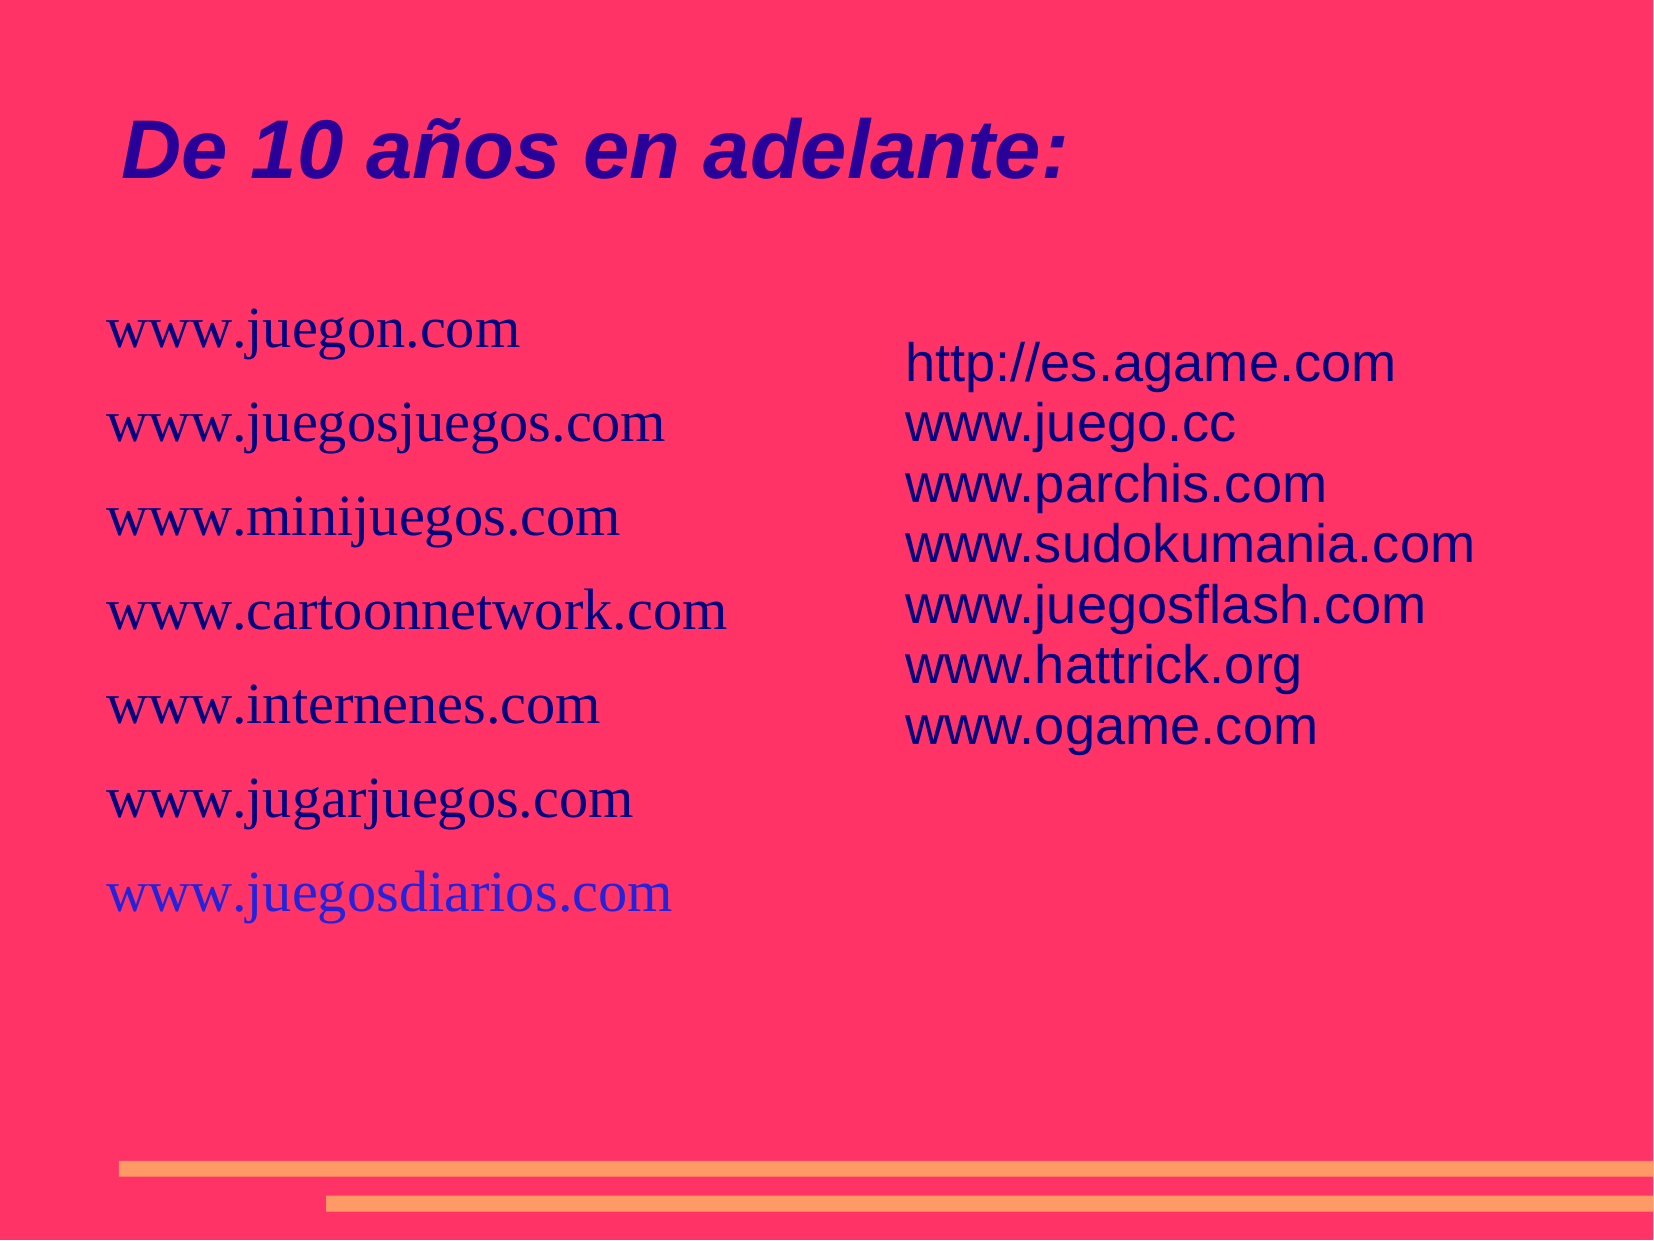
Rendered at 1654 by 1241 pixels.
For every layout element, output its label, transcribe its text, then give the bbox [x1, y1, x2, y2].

title De 10 años en adelante: [121, 46, 1534, 254]
text_box http://es.agame.com www.juego.cc www.parchis.com www.sudokumania.com www.juegosflash.com www.hattrick.org www.ogame.com [873, 324, 1625, 1036]
list www.juegon.com www.juegosjuegos.com www.minijuegos.com www.cartoonnetwork.com www.internenes.com www.jugarjuegos.com www.juegosdiarios.com [88, 295, 791, 1106]
